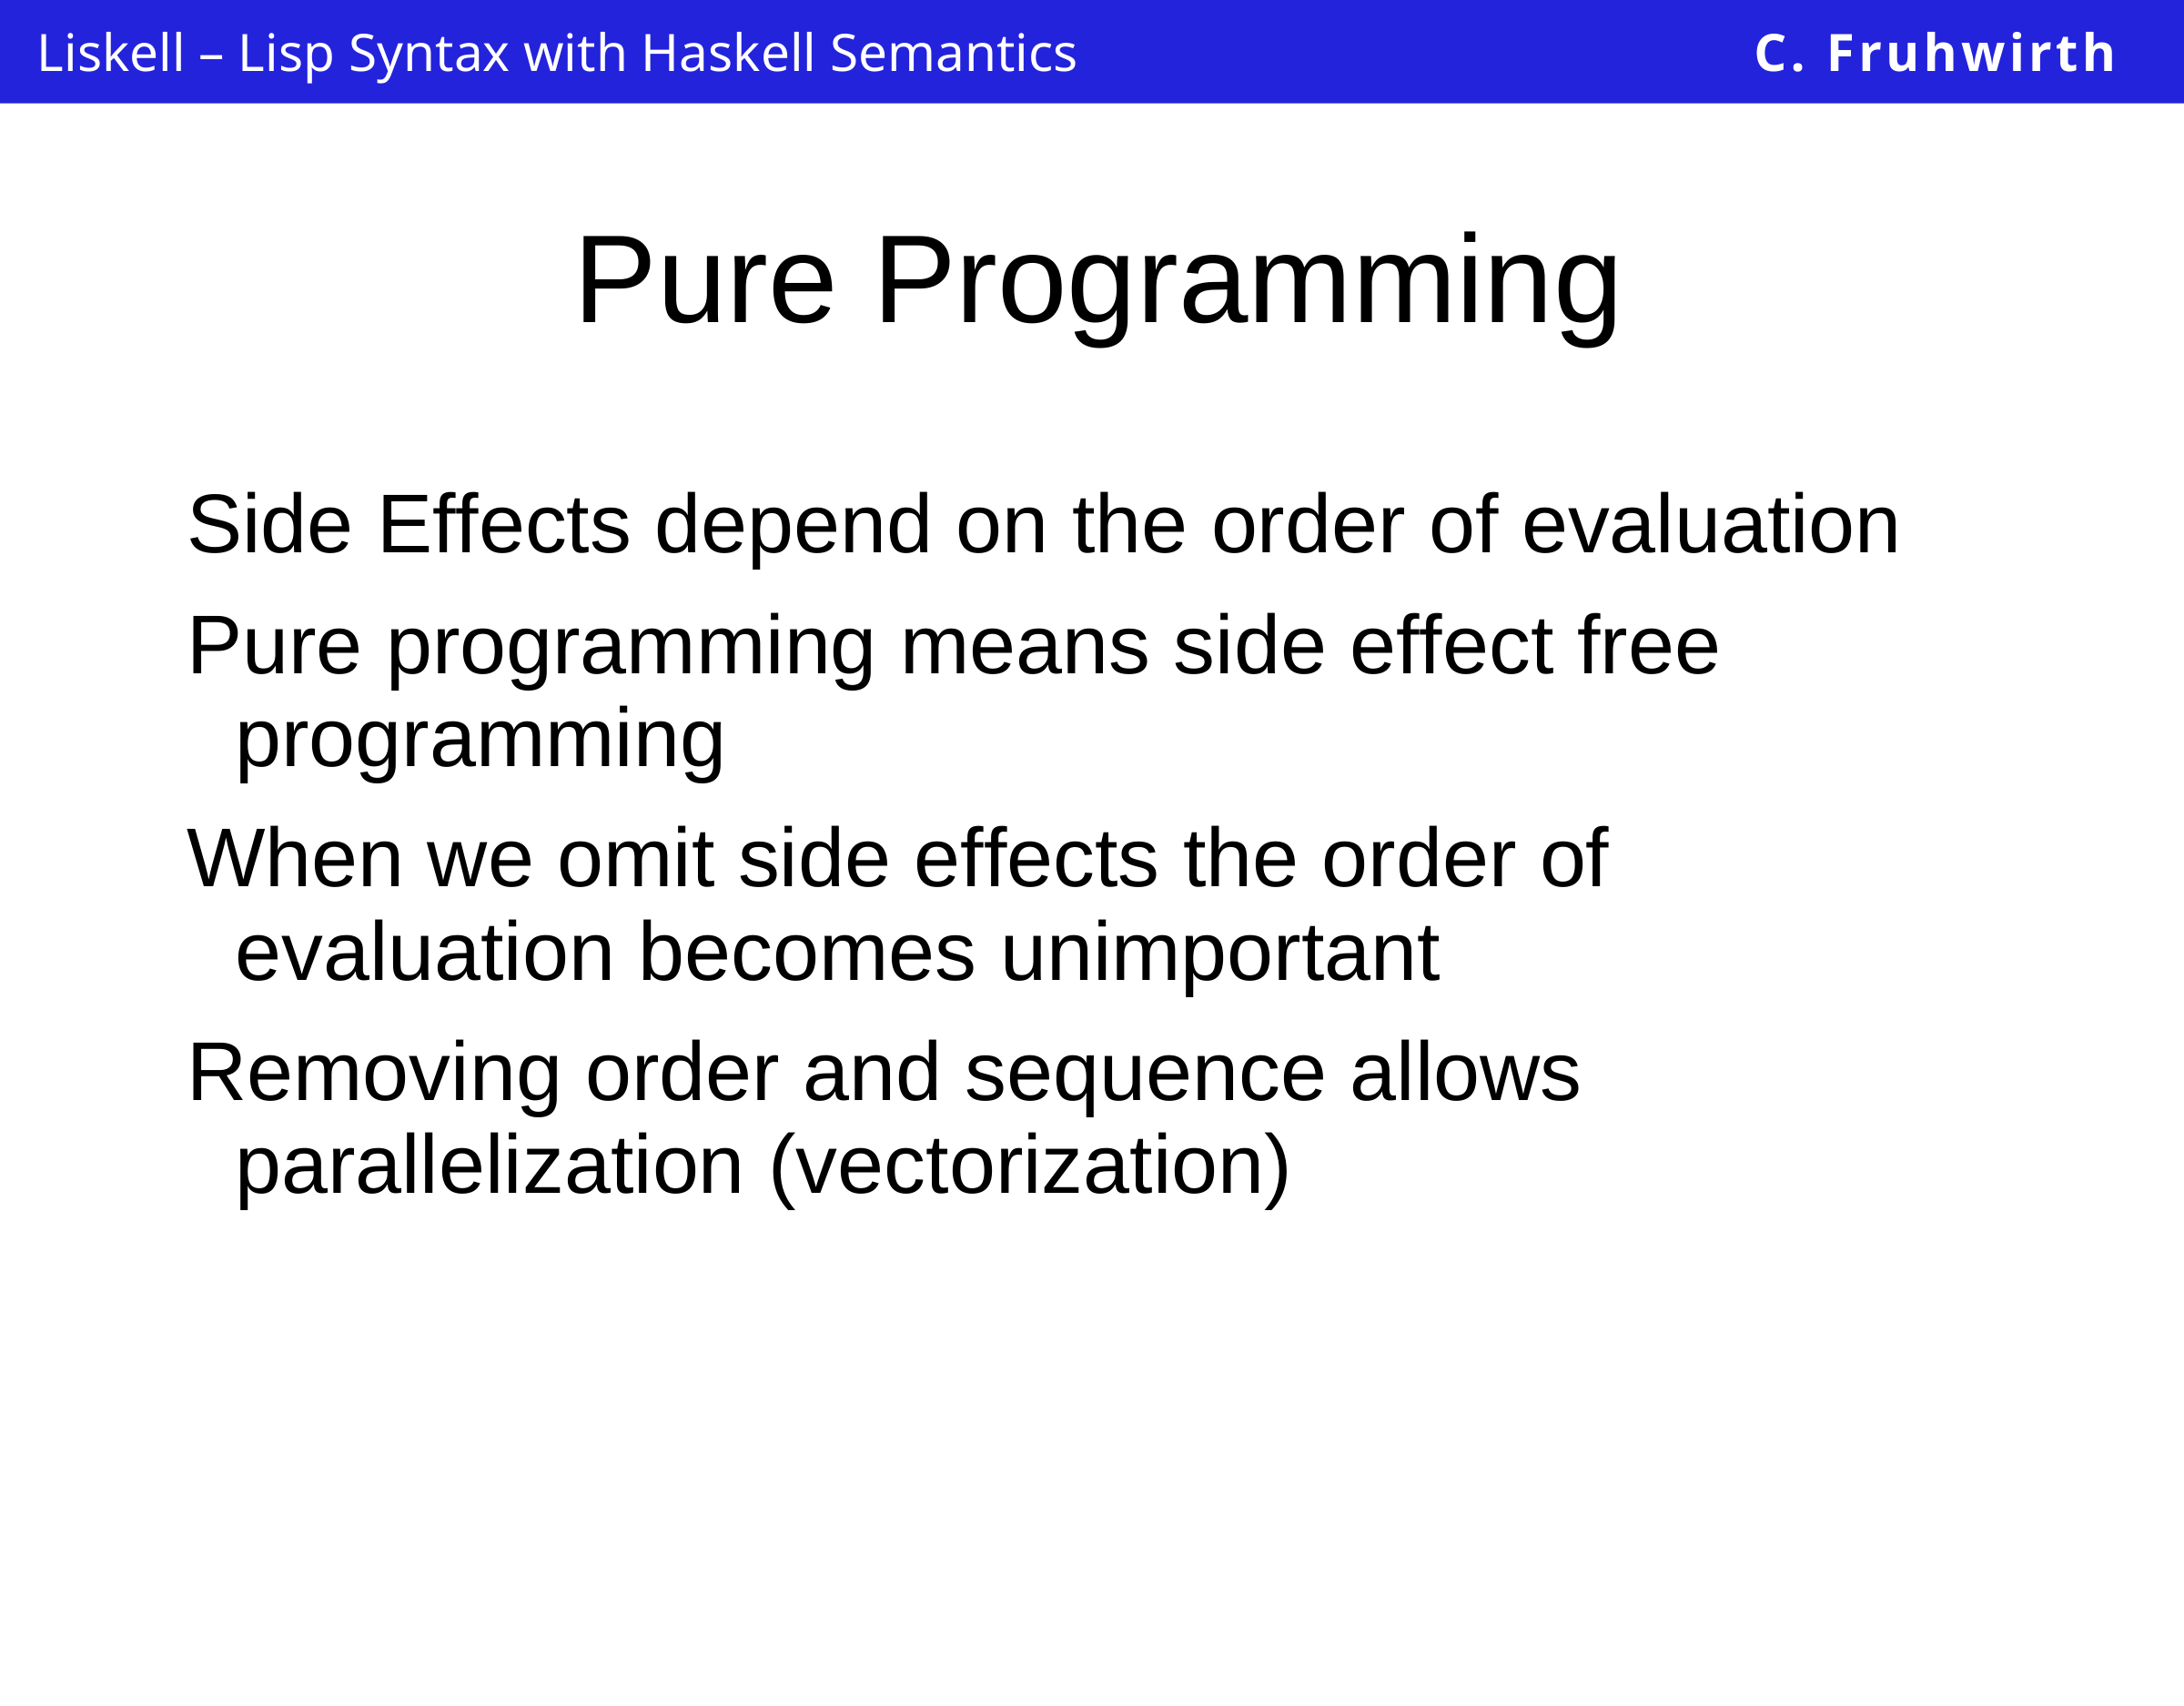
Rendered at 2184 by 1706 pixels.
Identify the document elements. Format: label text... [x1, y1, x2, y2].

title Pure Programming [116, 143, 2082, 415]
list Side Effects depend on the order of evaluation Pure programming means side effect free programming When we omit side effects the order of evaluation becomes unimportant Removing order and sequence allows parallelization (vectorization) [170, 478, 2014, 1297]
